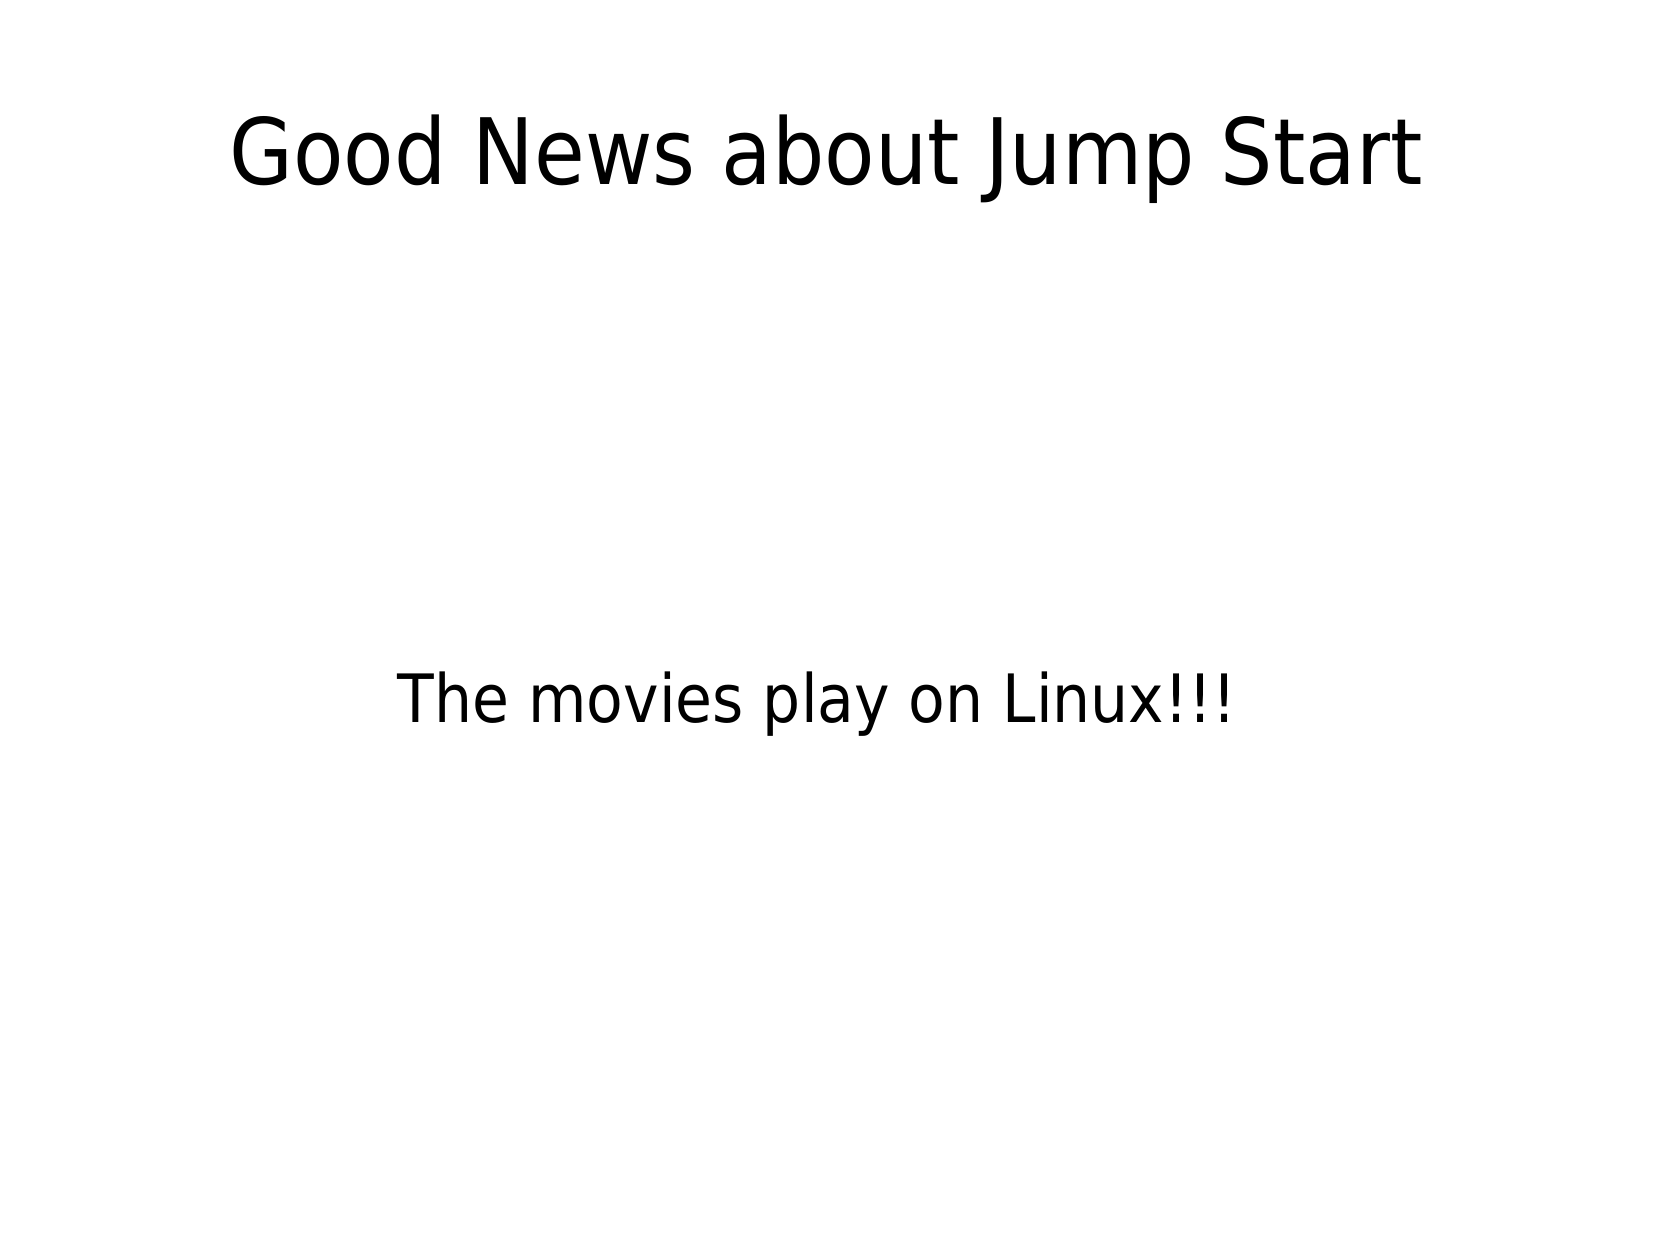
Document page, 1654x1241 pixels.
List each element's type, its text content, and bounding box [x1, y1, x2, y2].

title Good News about Jump Start [82, 49, 1571, 257]
subtitle The movies play on Linux!!! [83, 290, 1571, 1109]
